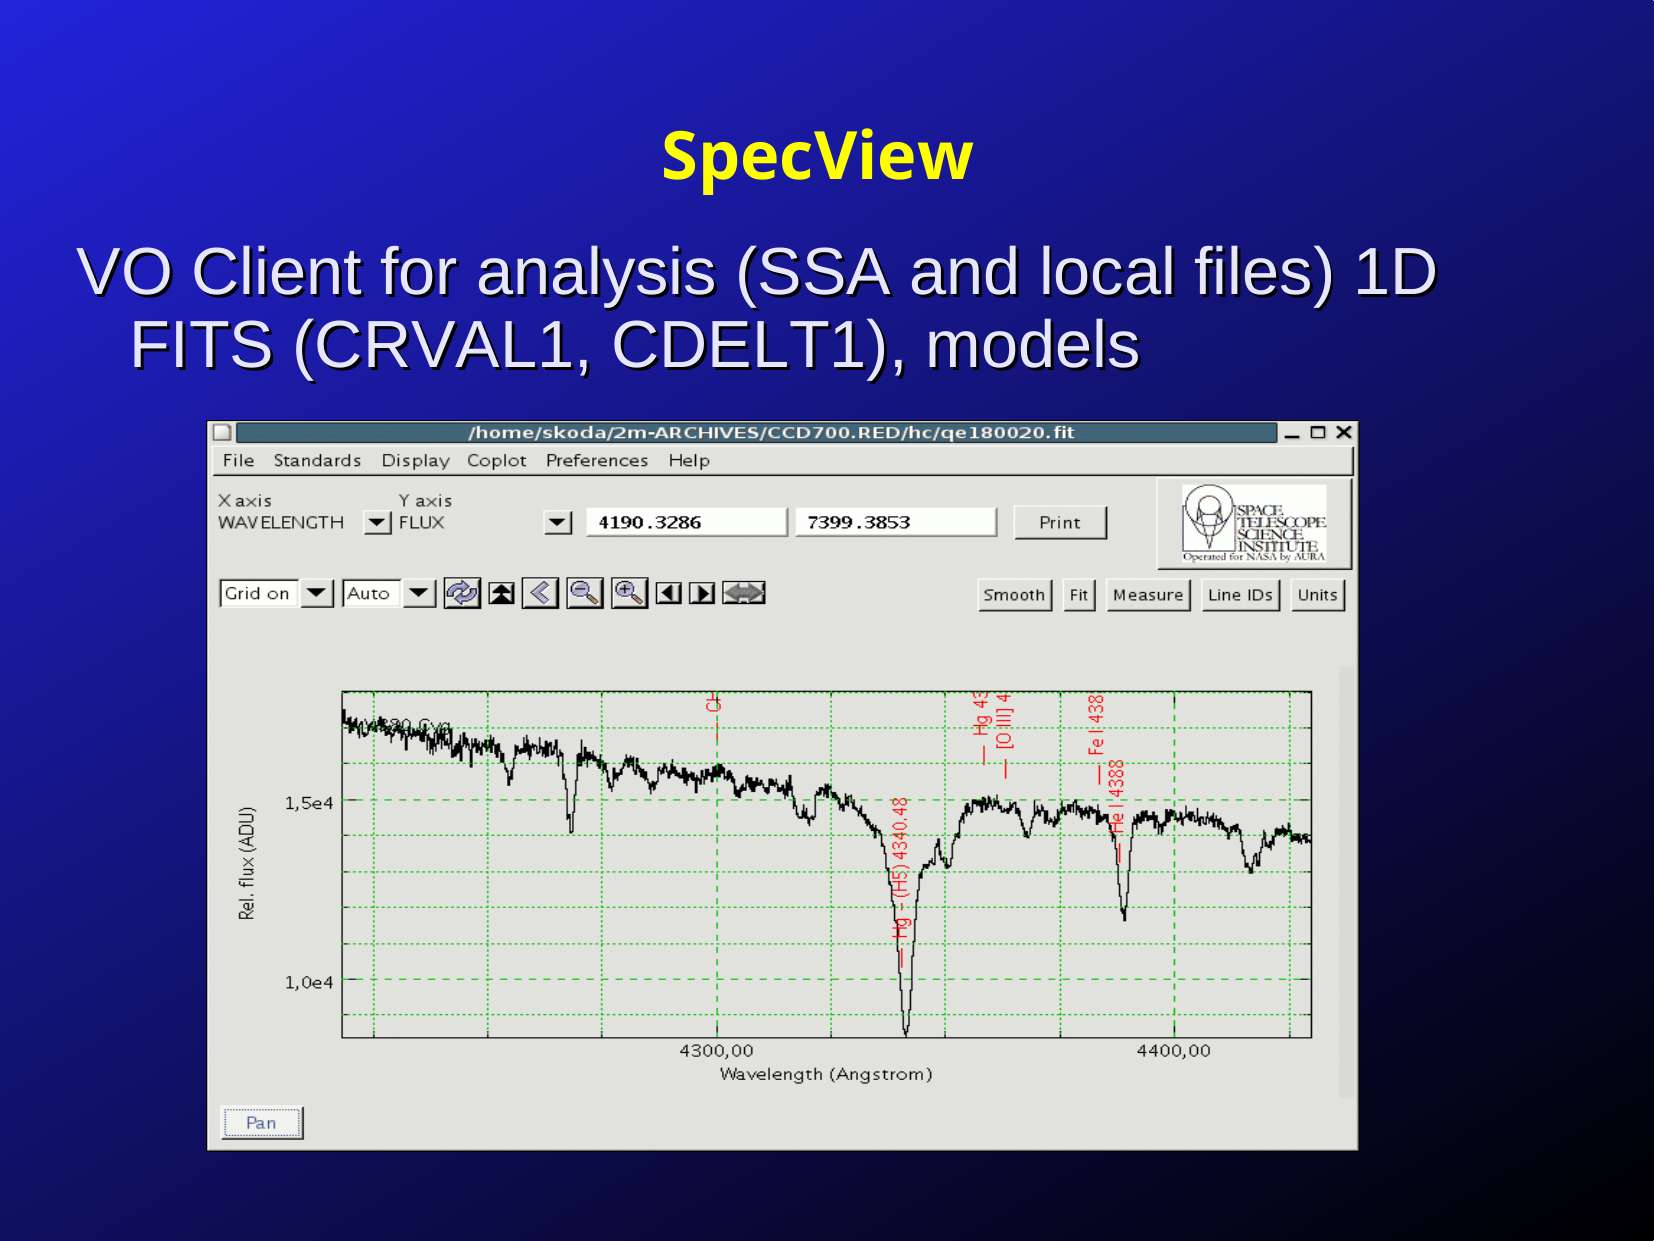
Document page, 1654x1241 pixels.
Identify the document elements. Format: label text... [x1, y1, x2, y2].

text_box SpecView [82, 49, 1571, 257]
picture [206, 420, 1360, 1152]
text_box VO Client for analysis (SSA and local files) 1D FITS (CRVAL1, CDELT1), models [59, 236, 1548, 414]
